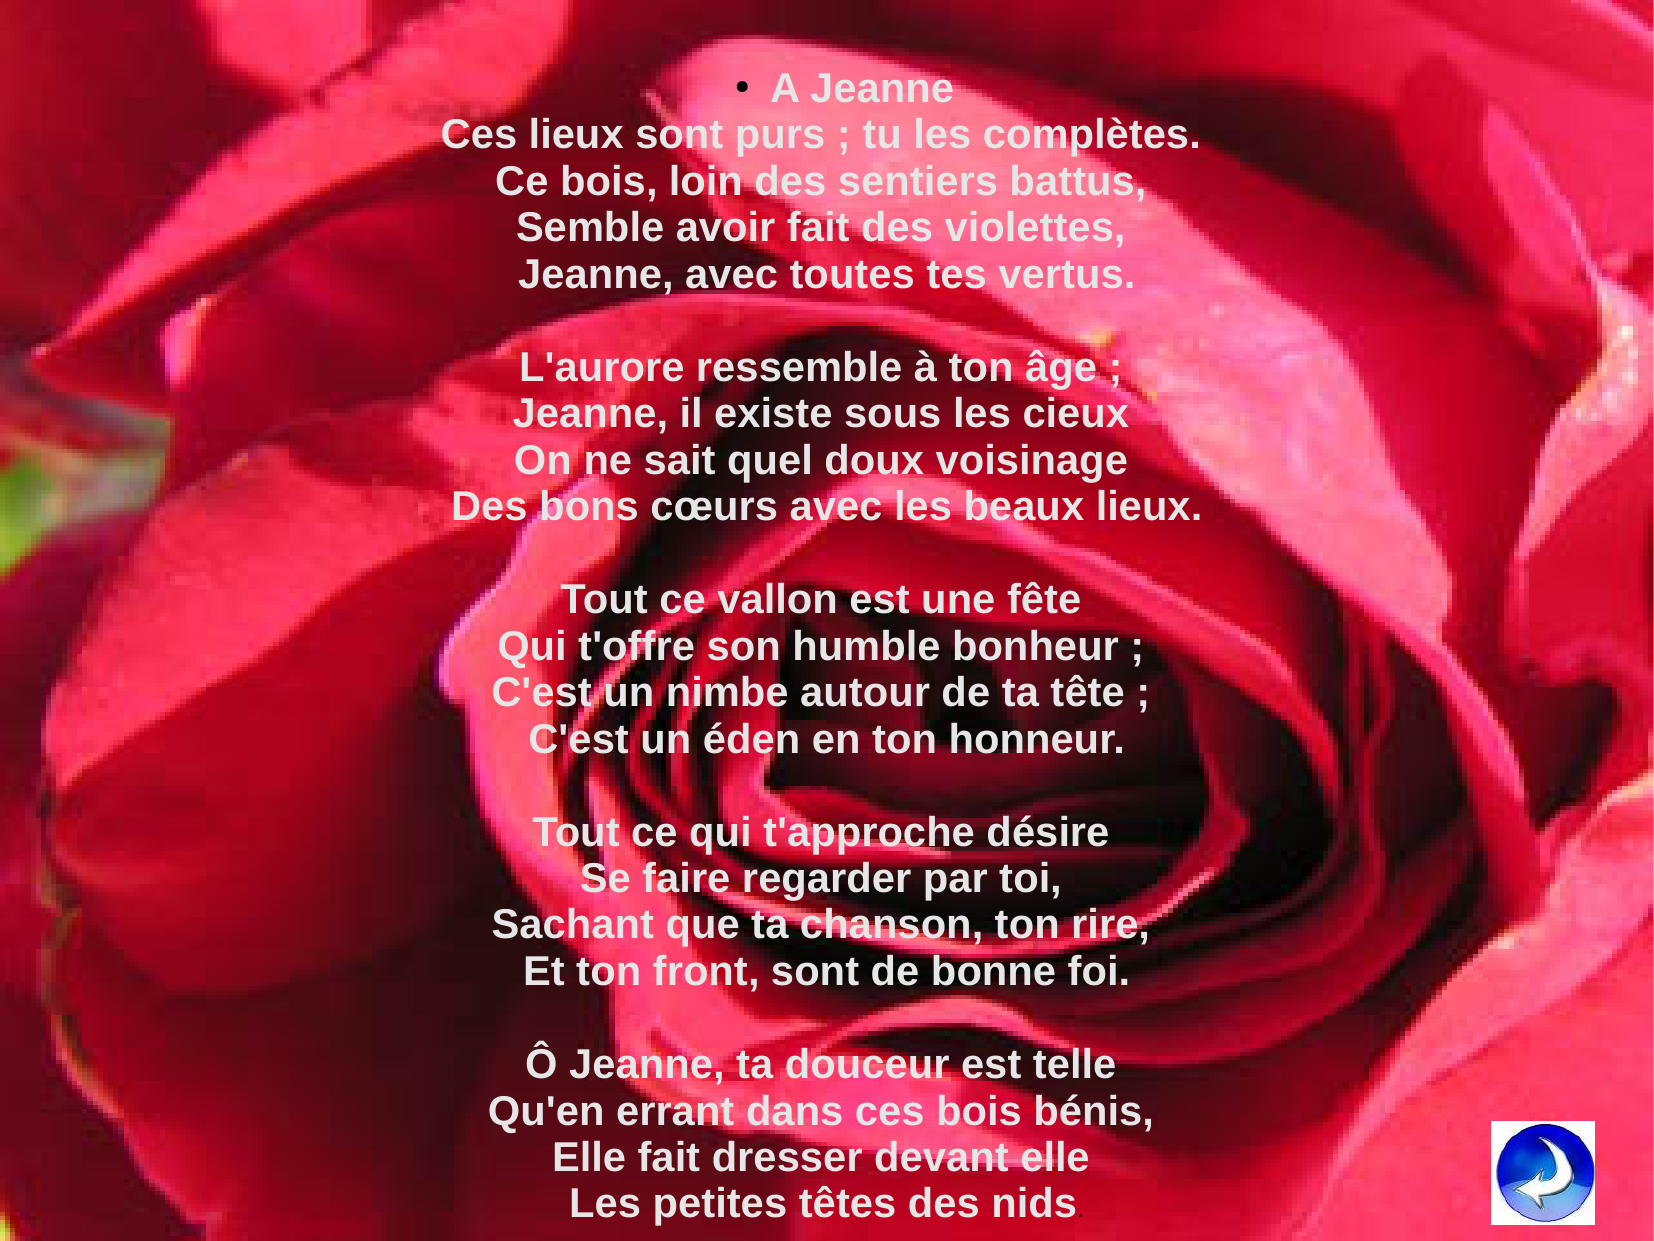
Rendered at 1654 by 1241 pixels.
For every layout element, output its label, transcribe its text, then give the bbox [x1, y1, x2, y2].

subtitle A Jeanne Ces lieux sont purs ; tu les complètes. Ce bois, loin des sentiers battus, Semble avoir fait des violettes, Jeanne, avec toutes tes vertus. L'aurore ressemble à ton âge ; Jeanne, il existe sous les cieux On ne sait quel doux voisinage Des bons cœurs avec les beaux lieux. Tout ce vallon est une fête Qui t'offre son humble bonheur ; C'est un nimbe autour de ta tête ; C'est un éden en ton honneur. Tout ce qui t'approche désire Se faire regarder par toi, Sachant que ta chanson, ton rire, Et ton front, sont de bonne foi. Ô Jeanne, ta douceur est telle Qu'en errant dans ces bois bénis, Elle fait dresser devant elle Les petites têtes des nids. [82, 52, 1571, 1240]
picture [0, 0, 1654, 1241]
